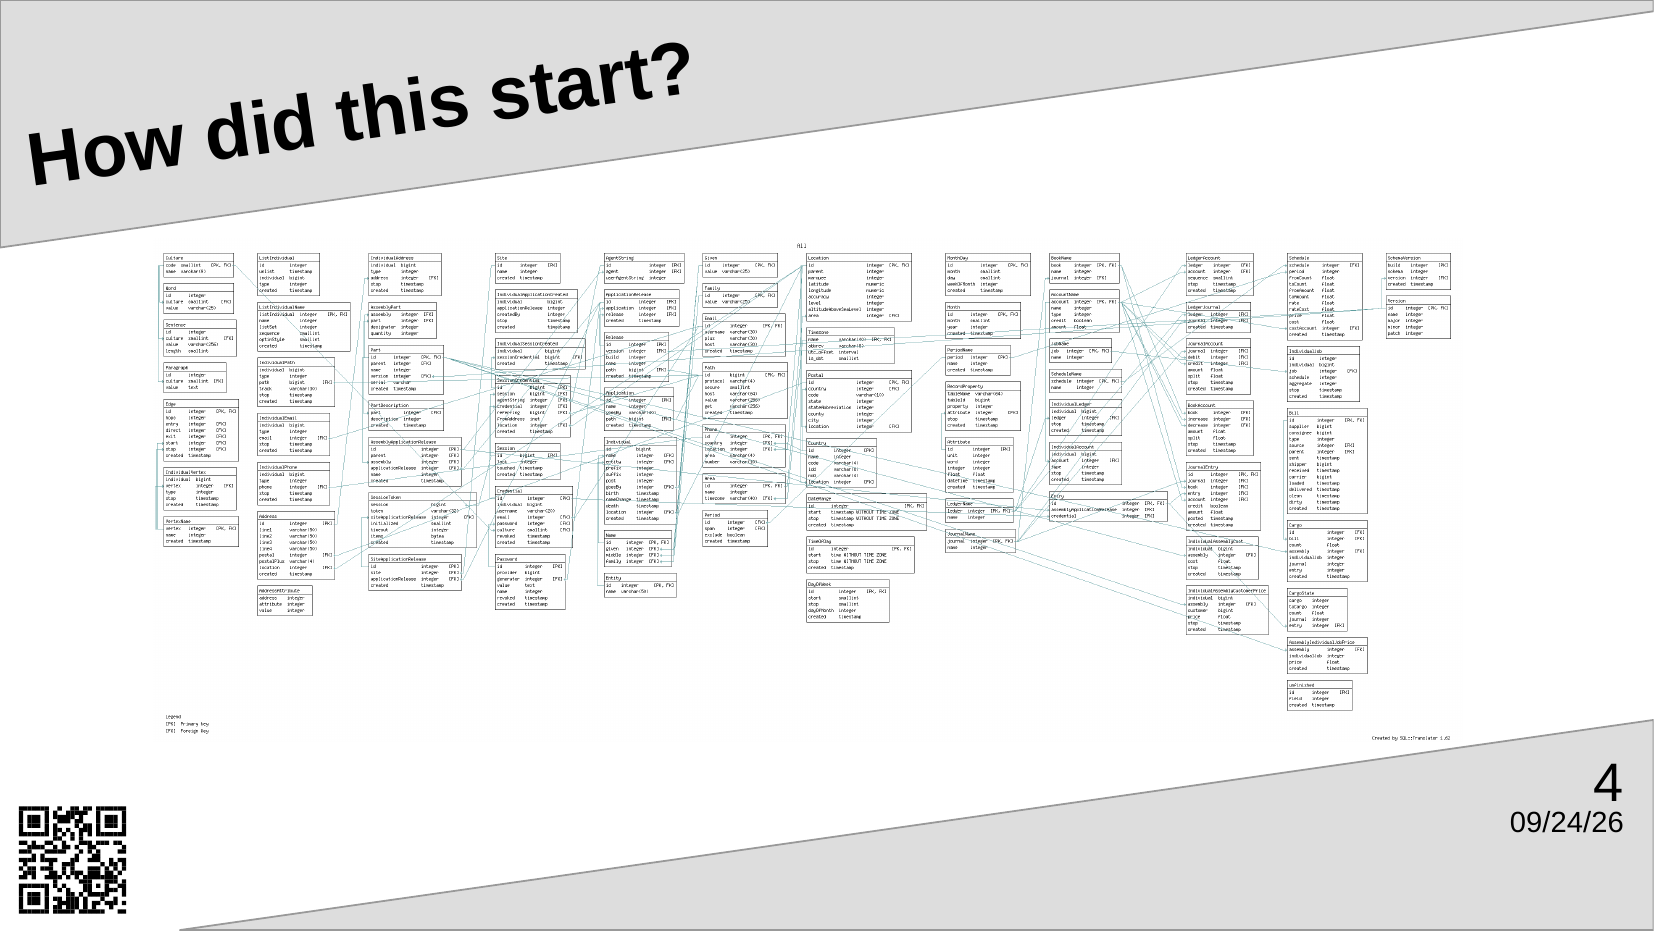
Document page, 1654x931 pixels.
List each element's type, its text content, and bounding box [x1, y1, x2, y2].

picture [153, 238, 1463, 743]
title How did this start? [16, 0, 1501, 239]
